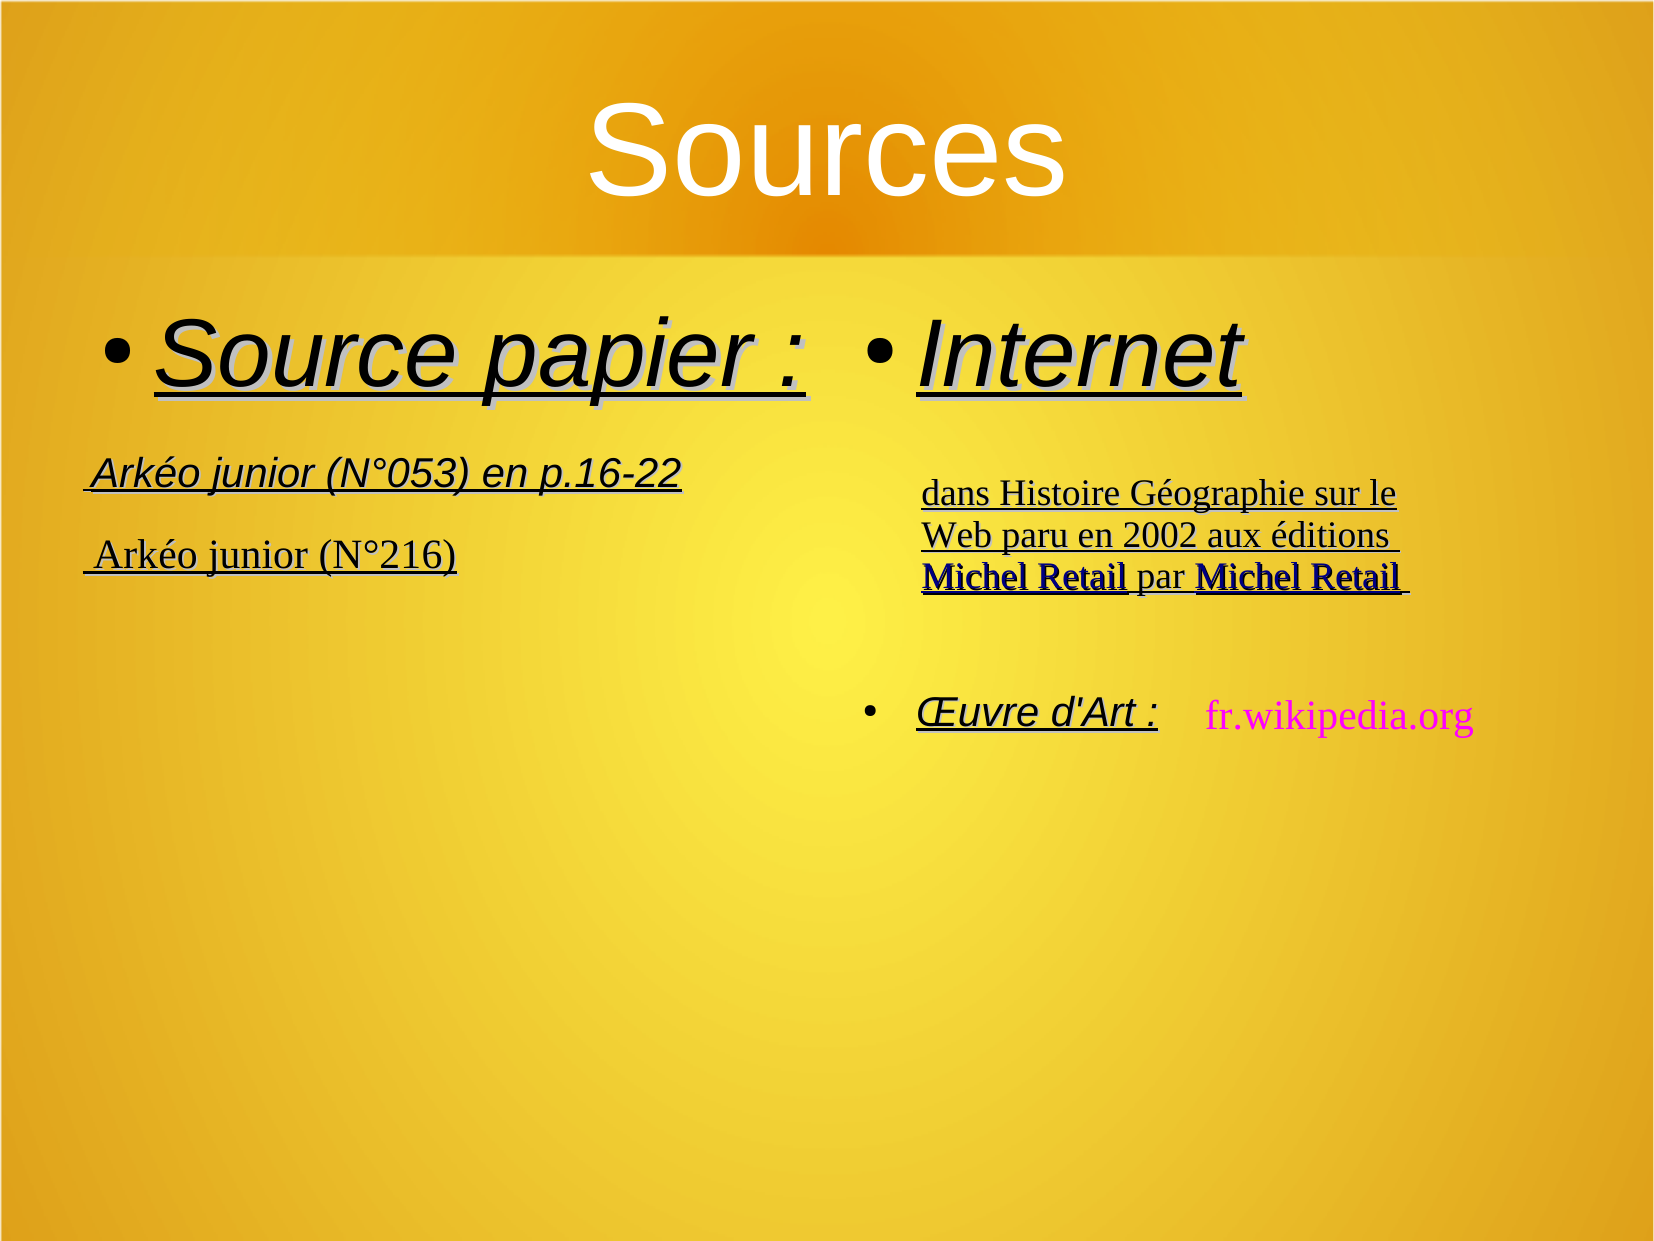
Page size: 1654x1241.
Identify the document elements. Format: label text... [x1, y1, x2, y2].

list Source papier : Arkéo junior (N°053) en p.16-22 [82, 299, 809, 1019]
text_box dans Histoire Géographie sur le Web paru en 2002 aux éditions Michel Retail par Michel Retail [921, 472, 1443, 603]
text_box Arkéo junior (N°216) [82, 531, 662, 579]
text_box fr.wikipedia.org [1204, 691, 1537, 756]
picture [0, 0, 1654, 1241]
list Internet Œuvre d'Art : [845, 299, 1572, 1019]
title Sources [82, 47, 1571, 252]
